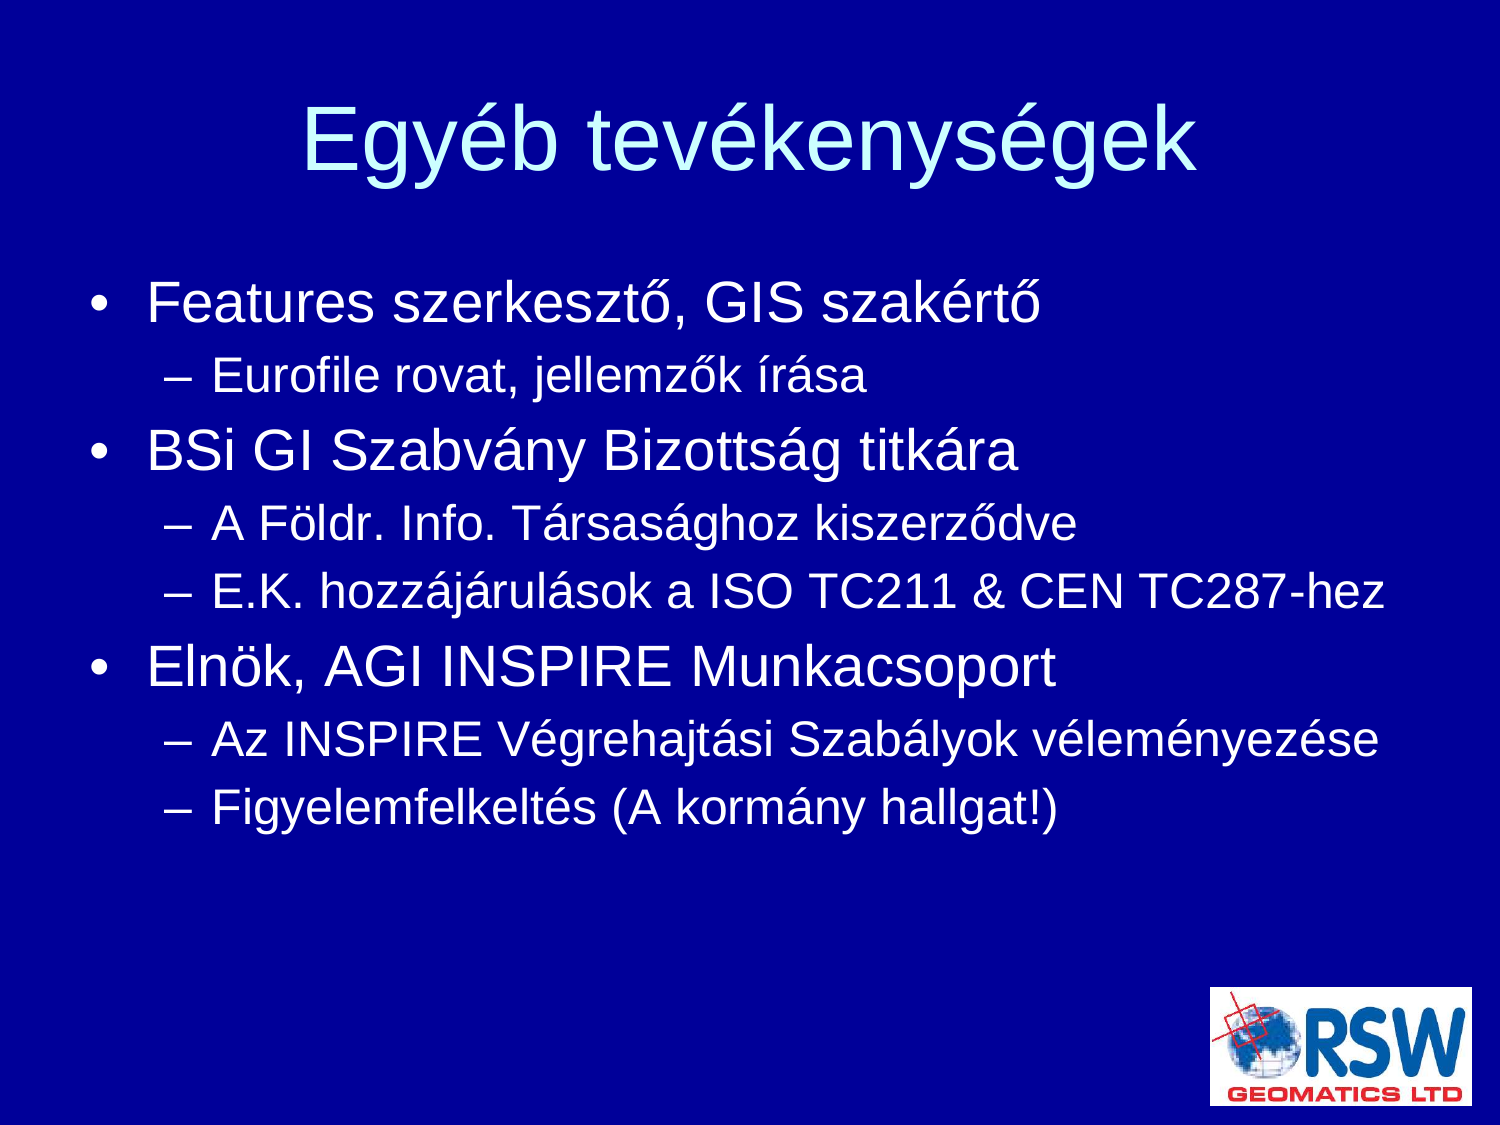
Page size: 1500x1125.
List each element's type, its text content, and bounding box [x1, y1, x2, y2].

title Egyéb tevékenységek [75, 45, 1426, 233]
list Features szerkesztő, GIS szakértő Eurofile rovat, jellemzők írása BSi GI Szabvány Bizottság titkára A Földr. Info. Társasághoz kiszerződve E.K. hozzájárulások a ISO TC211 & CEN TC287-hez Elnök, AGI INSPIRE Munkacsoport Az INSPIRE Végrehajtási Szabályok véleményezése Figyelemfelkeltés (A kormány hallgat!) [75, 262, 1426, 1005]
picture [1210, 987, 1472, 1106]
